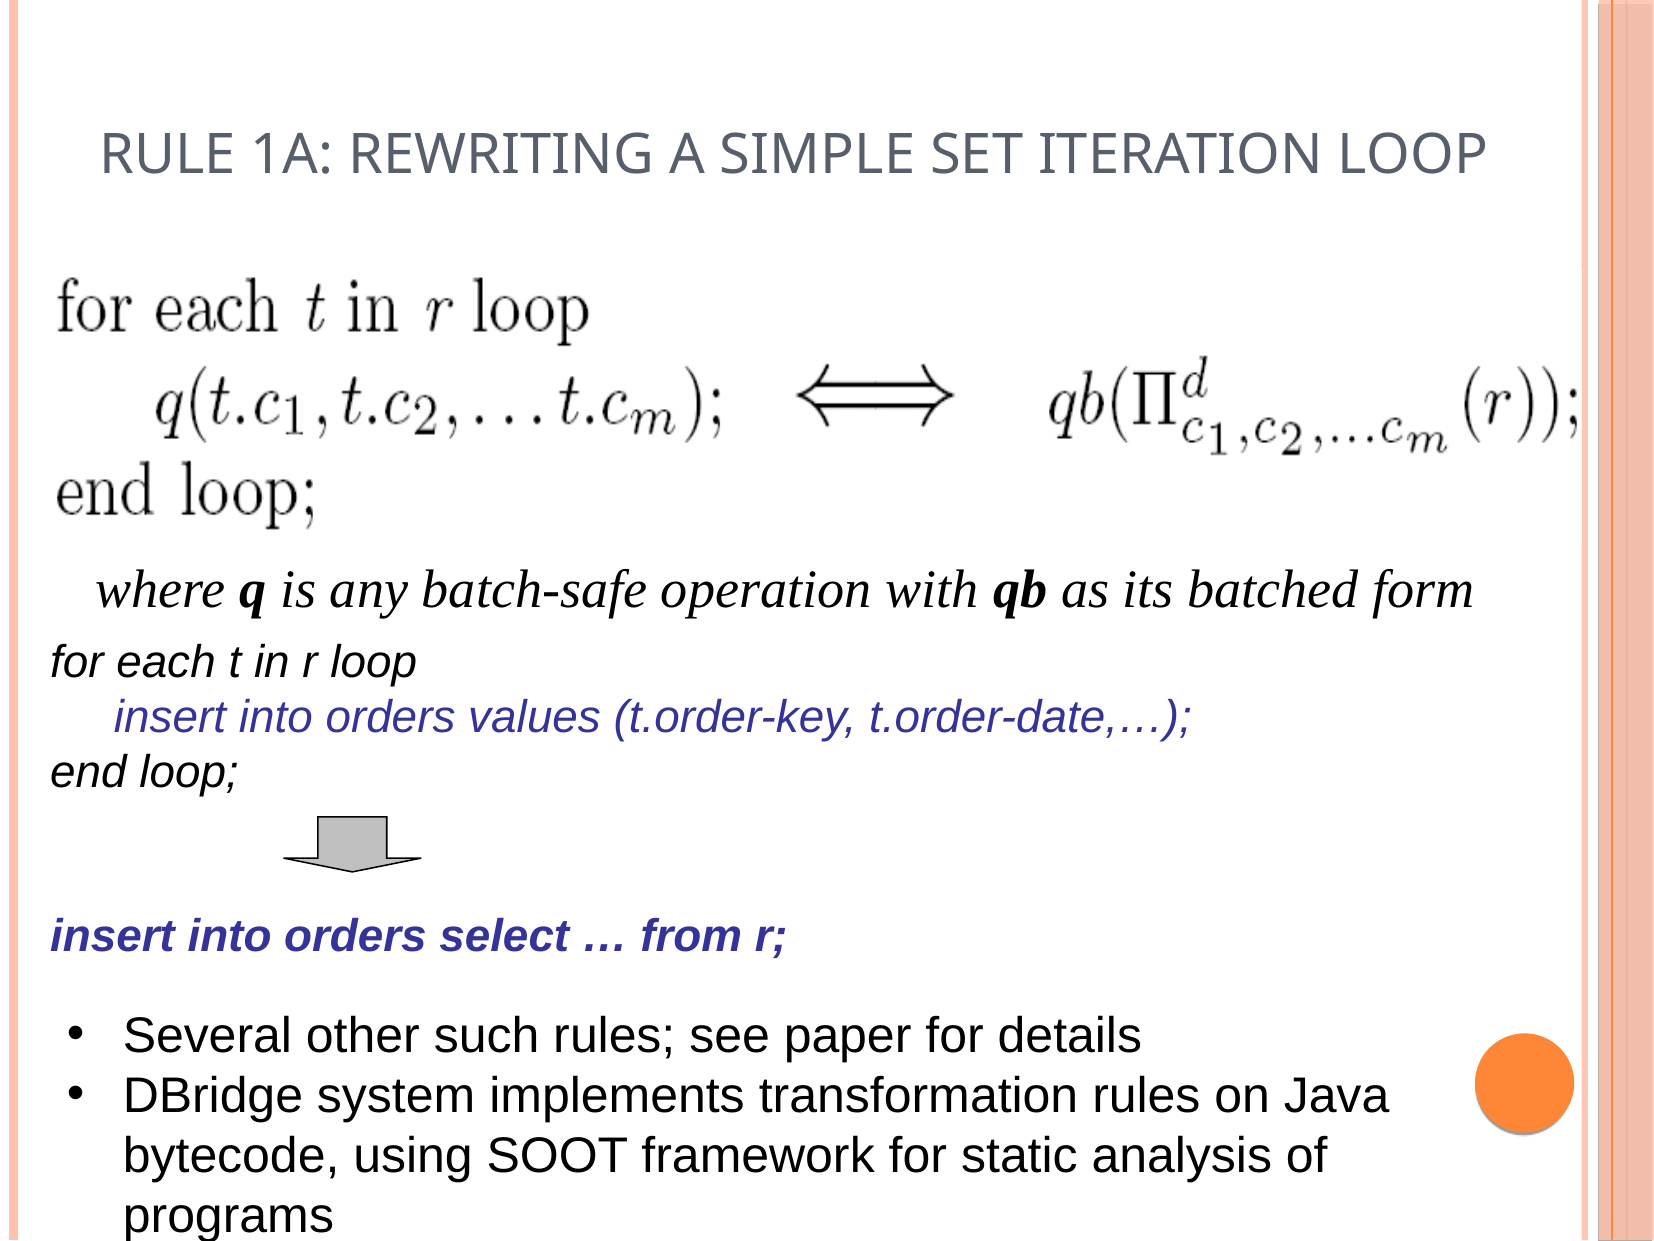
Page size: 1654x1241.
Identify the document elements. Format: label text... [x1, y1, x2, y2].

text_box for each t in r loop insert into orders values (t.order-key, t.order-date,…); end loop; insert into orders select … from r; [35, 623, 1538, 969]
slide_number <number>/56 [1465, 1129, 1571, 1212]
picture [51, 270, 1582, 544]
text_box where q is any batch-safe operation with qb as its batched form [79, 545, 1492, 623]
text_box [283, 816, 422, 872]
title Rule 1A: Rewriting a Simple Set Iteration Loop [82, 50, 1558, 193]
text_box Several other such rules; see paper for details DBridge system implements transformation rules on Java bytecode, using SOOT framework for static analysis of programs [51, 995, 1465, 1241]
